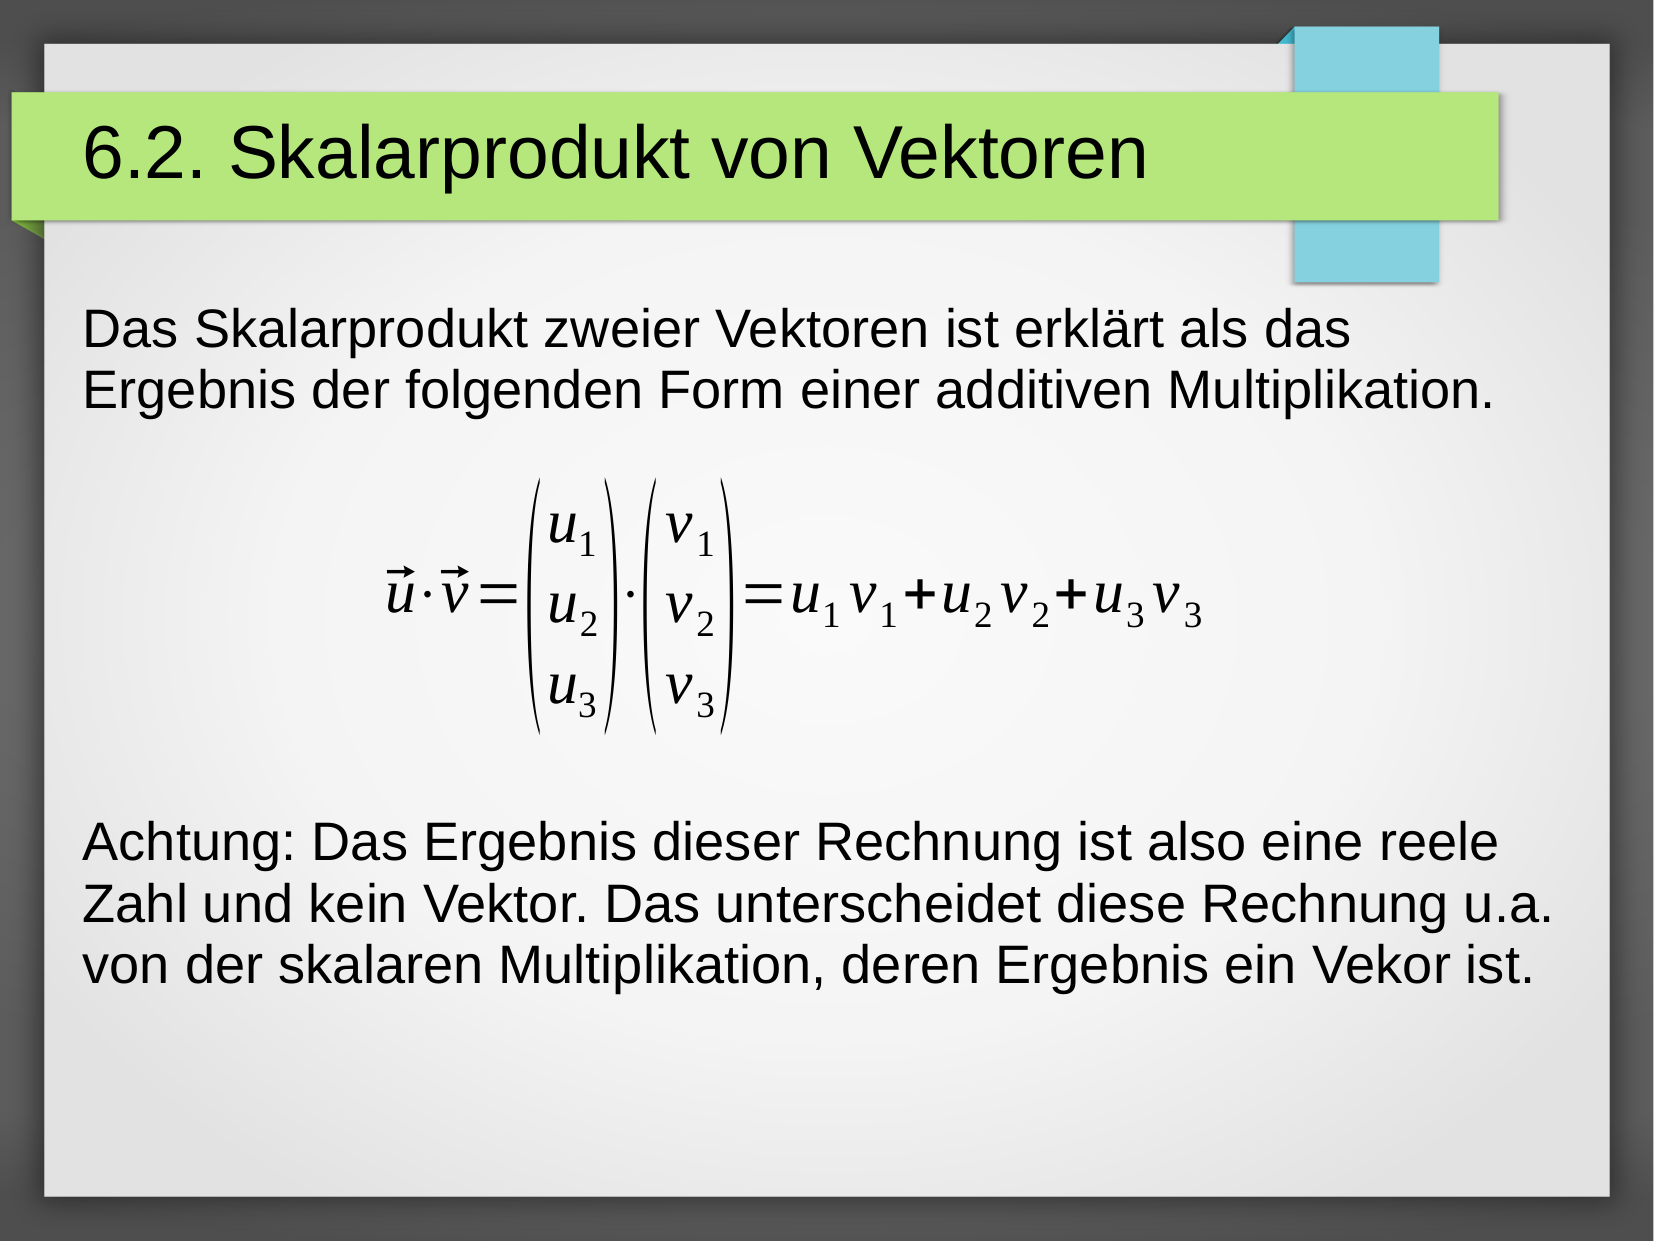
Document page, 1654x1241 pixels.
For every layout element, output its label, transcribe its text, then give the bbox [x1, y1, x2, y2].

list Das Skalarprodukt zweier Vektoren ist erklärt als das Ergebnis der folgenden Form einer additiven Multiplikation. Achtung: Das Ergebnis dieser Rechnung ist also eine reele Zahl und kein Vektor. Das unterscheidet diese Rechnung u.a. von der skalaren Multiplikation, deren Ergebnis ein Vekor ist. [82, 295, 1571, 1015]
chart [377, 474, 1209, 739]
picture [0, 0, 1654, 1241]
title 6.2. Skalarprodukt von Vektoren [82, 94, 1477, 213]
